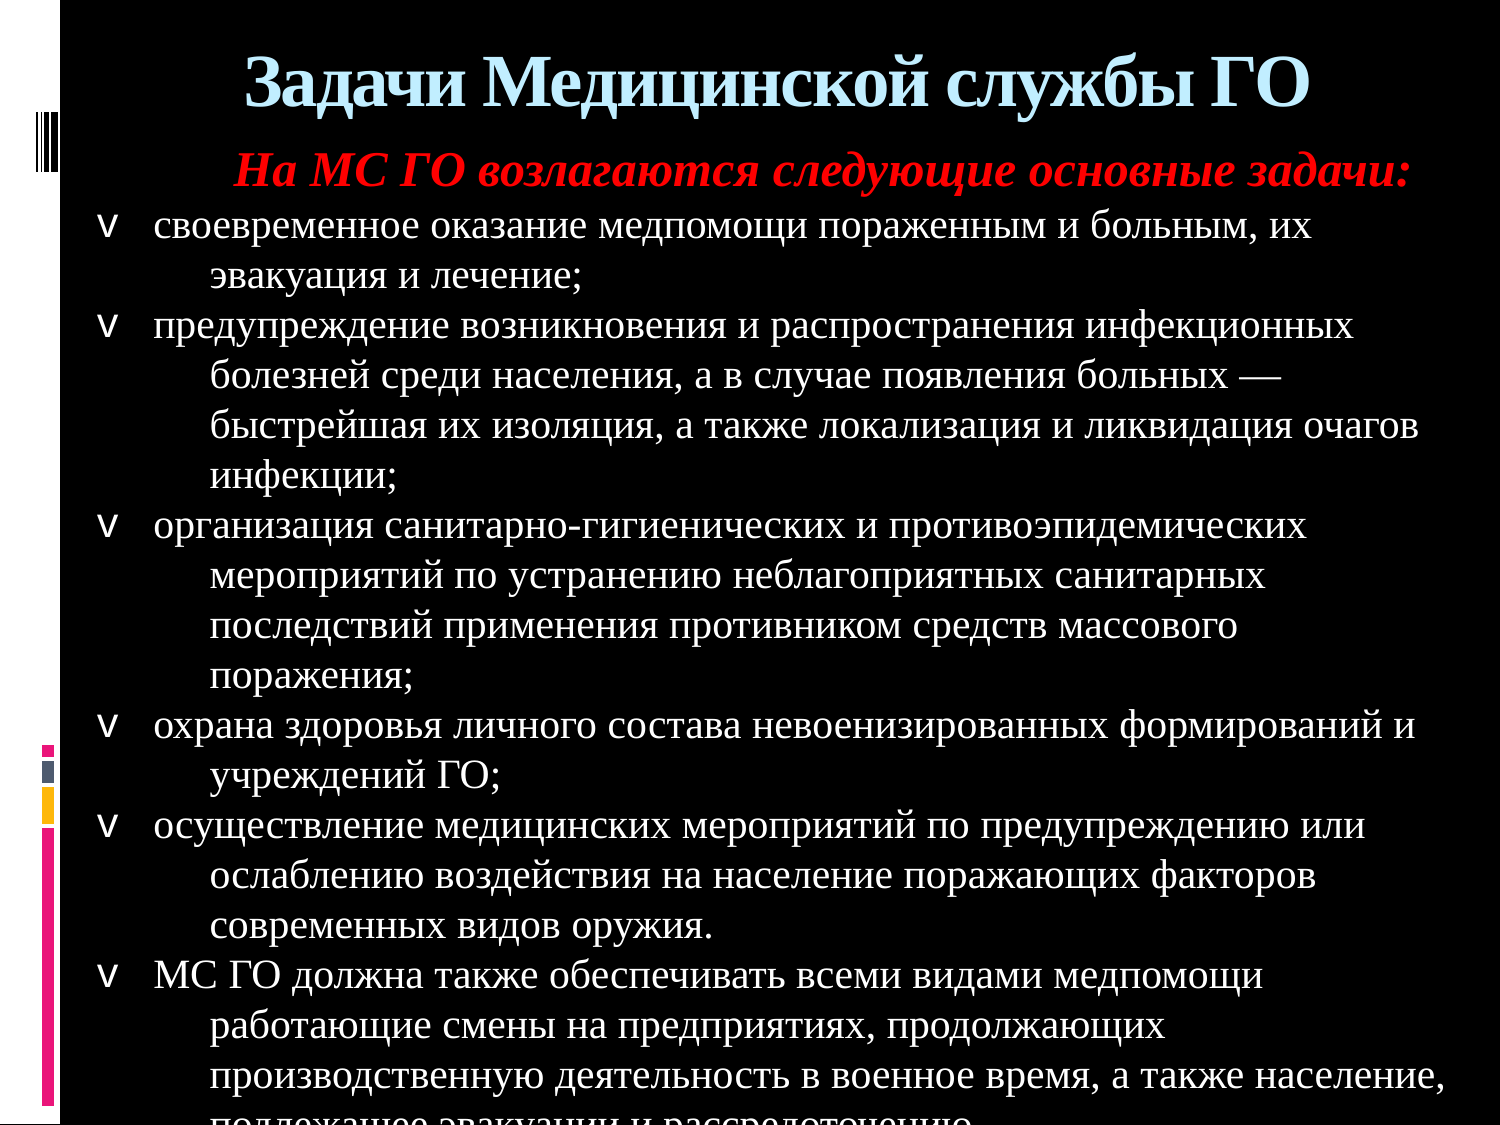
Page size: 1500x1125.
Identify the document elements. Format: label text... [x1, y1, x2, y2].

text_box На МС ГО возлагаются следующие основные задачи: своевременное оказание медпомощи пораженным и больным, их эвакуация и лечение; предупреждение возникновения и распространения инфекционных болезней среди населения, а в случае появления больных — быстрейшая их изоляция, а также локализация и ликвидация очагов инфекции; организация санитарно-гигиенических и противоэпидемических мероприятий по устранению неблагоприятных санитарных последствий применения противником средств массового поражения; охрана здоровья личного состава невоенизированных формирований и учреждений ГО; осуществление медицинских мероприятий по предупреждению или ослаблению воздействия на население поражающих факторов современных видов оружия. МС ГО должна также обеспечивать всеми видами медпомощи работающие смены на предприятиях, продолжающих производственную деятельность в военное время, а также население, подлежащее эвакуации и рассредоточению. [82, 128, 1465, 1125]
title Задачи Медицинской службы ГО [140, 23, 1416, 104]
